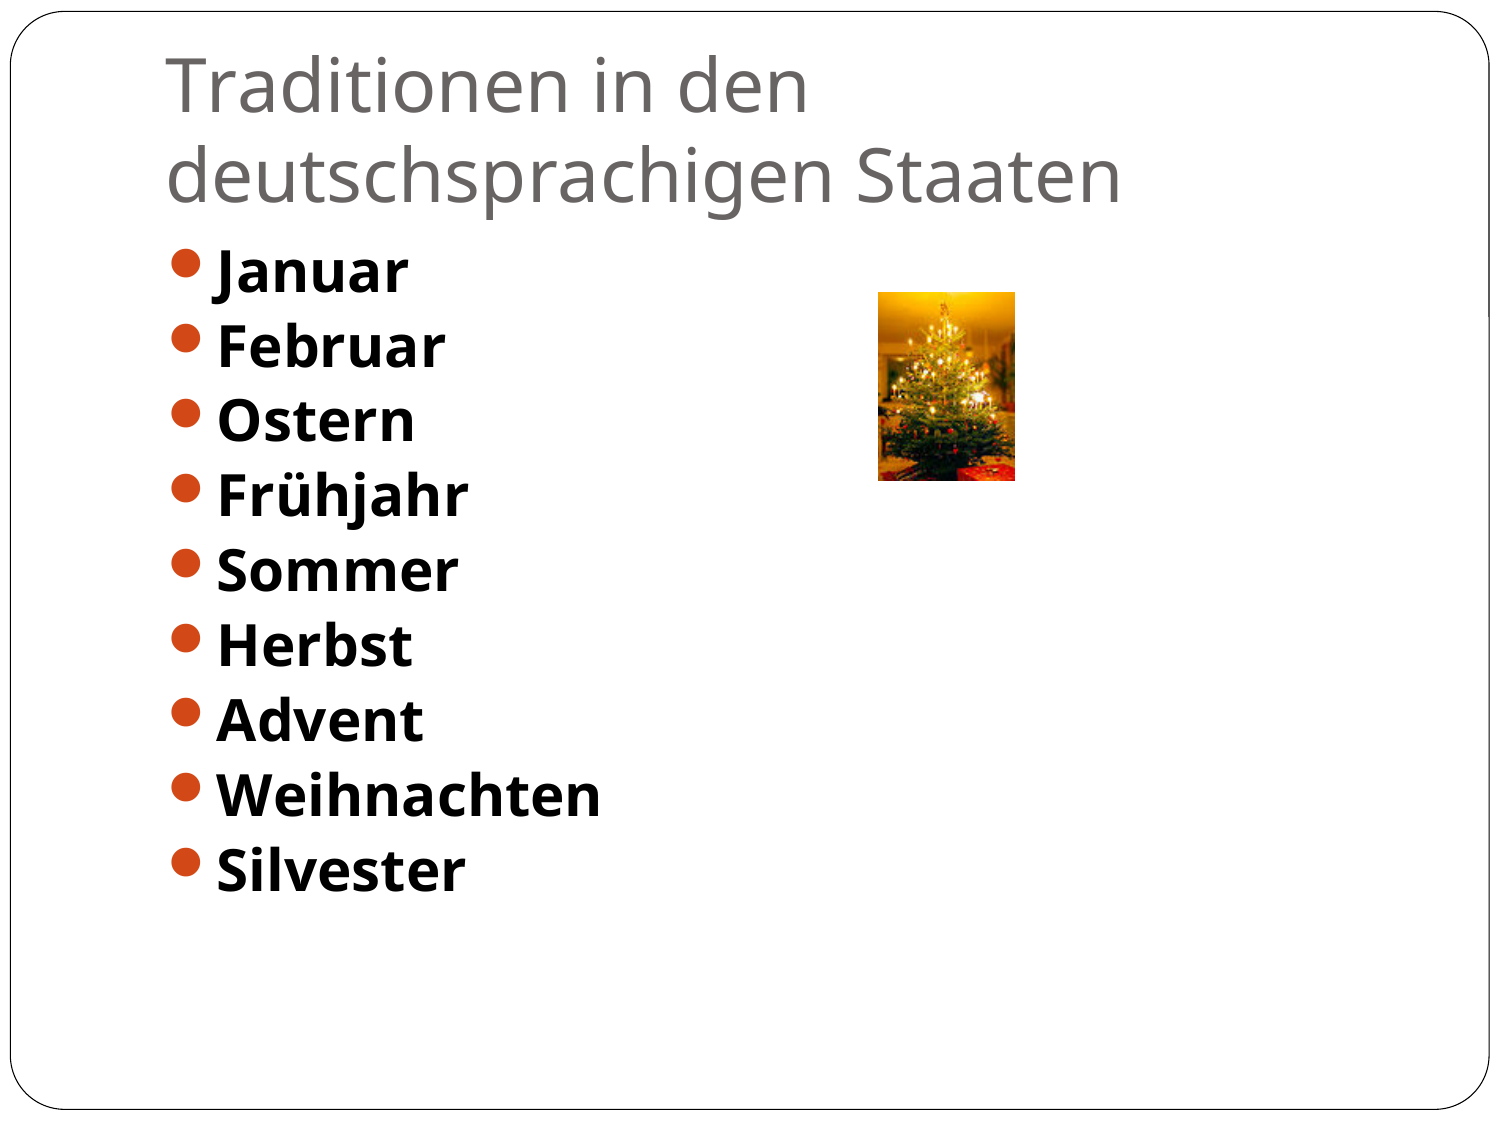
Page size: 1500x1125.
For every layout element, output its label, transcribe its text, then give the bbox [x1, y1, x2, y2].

list Januar Februar Ostern Frühjahr Sommer Herbst Advent Weihnachten Silvester [152, 234, 1428, 985]
picture [878, 292, 1015, 481]
title Traditionen in den deutschsprachigen Staaten [150, 29, 1426, 233]
